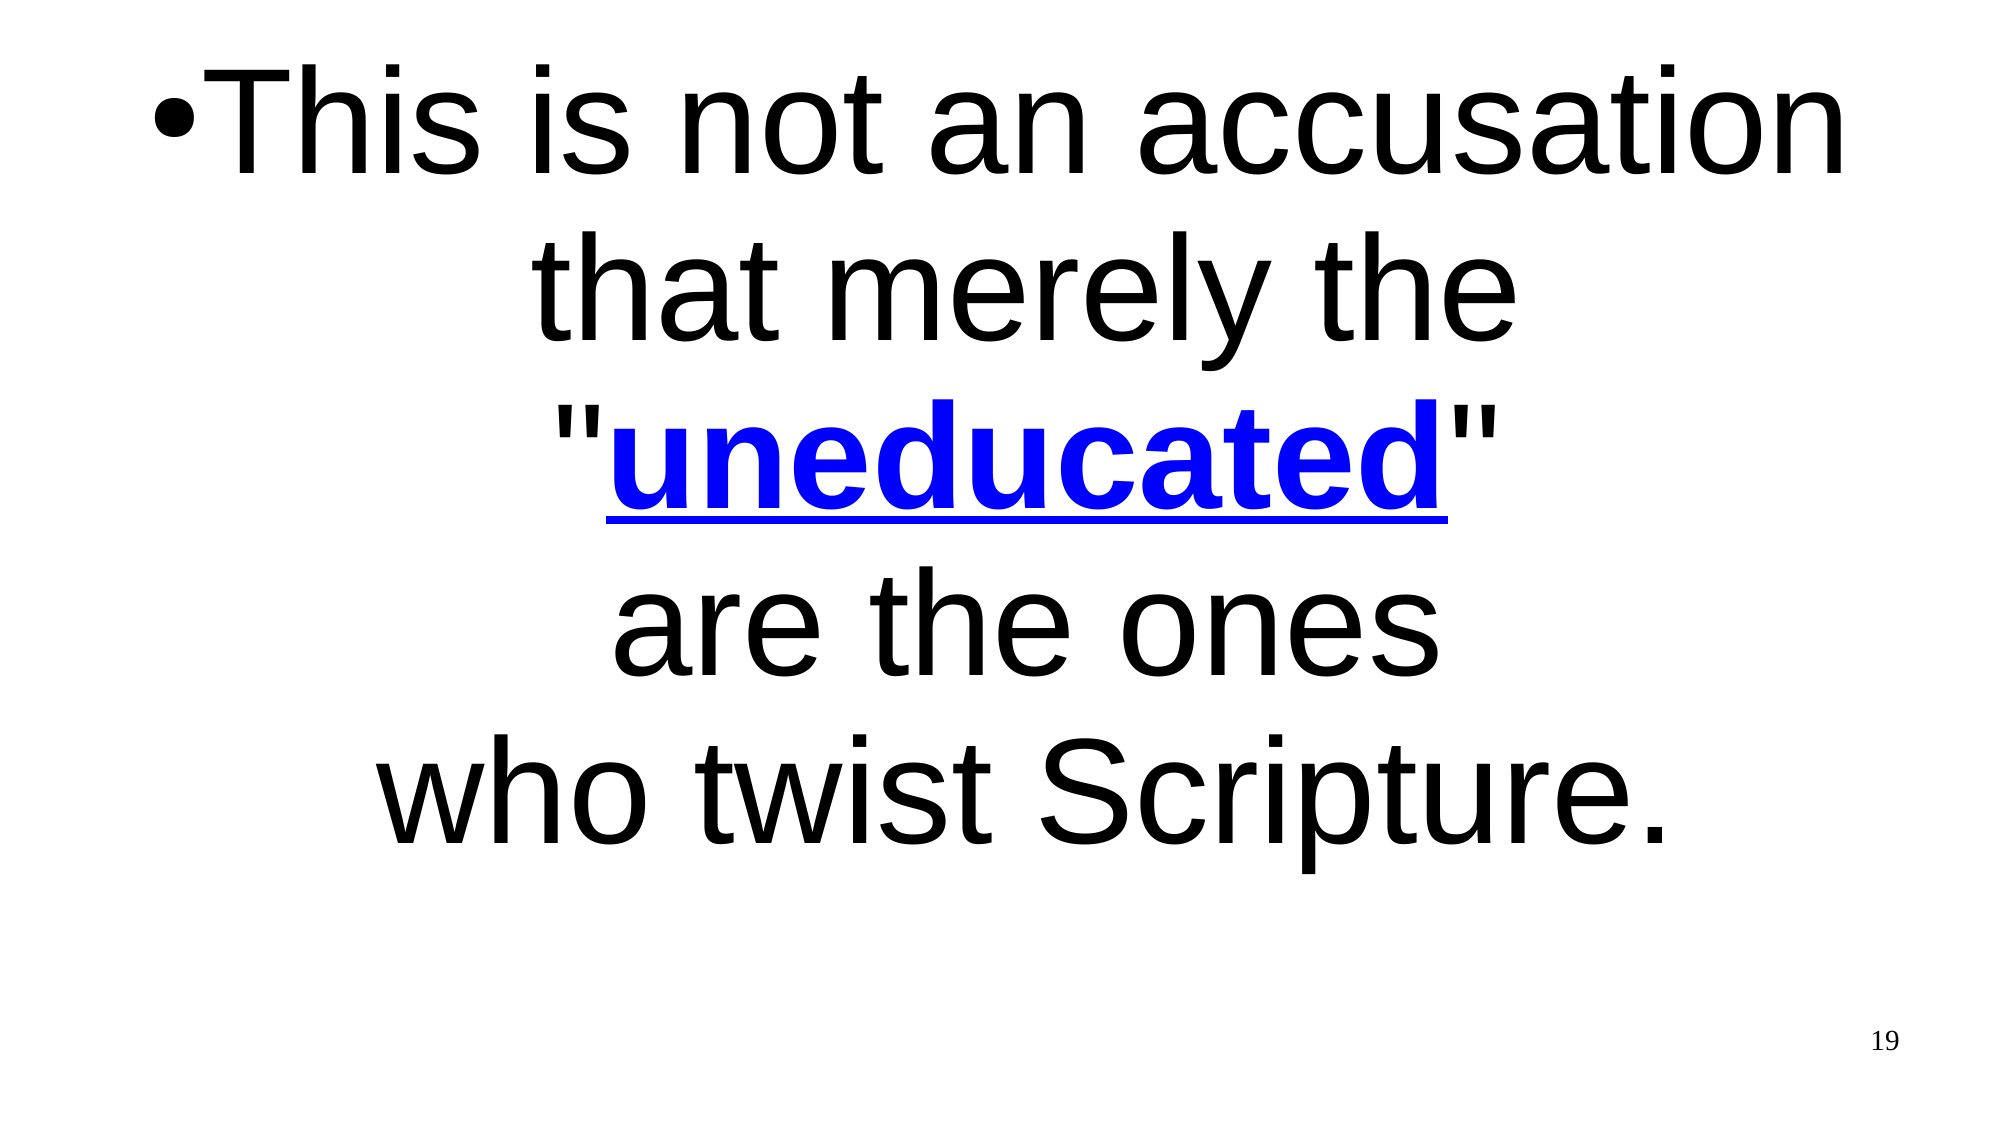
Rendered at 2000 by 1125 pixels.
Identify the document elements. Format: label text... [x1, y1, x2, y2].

list This is not an accusation that merely the "uneducated" are the ones who twist Scripture. [37, 37, 1988, 1088]
